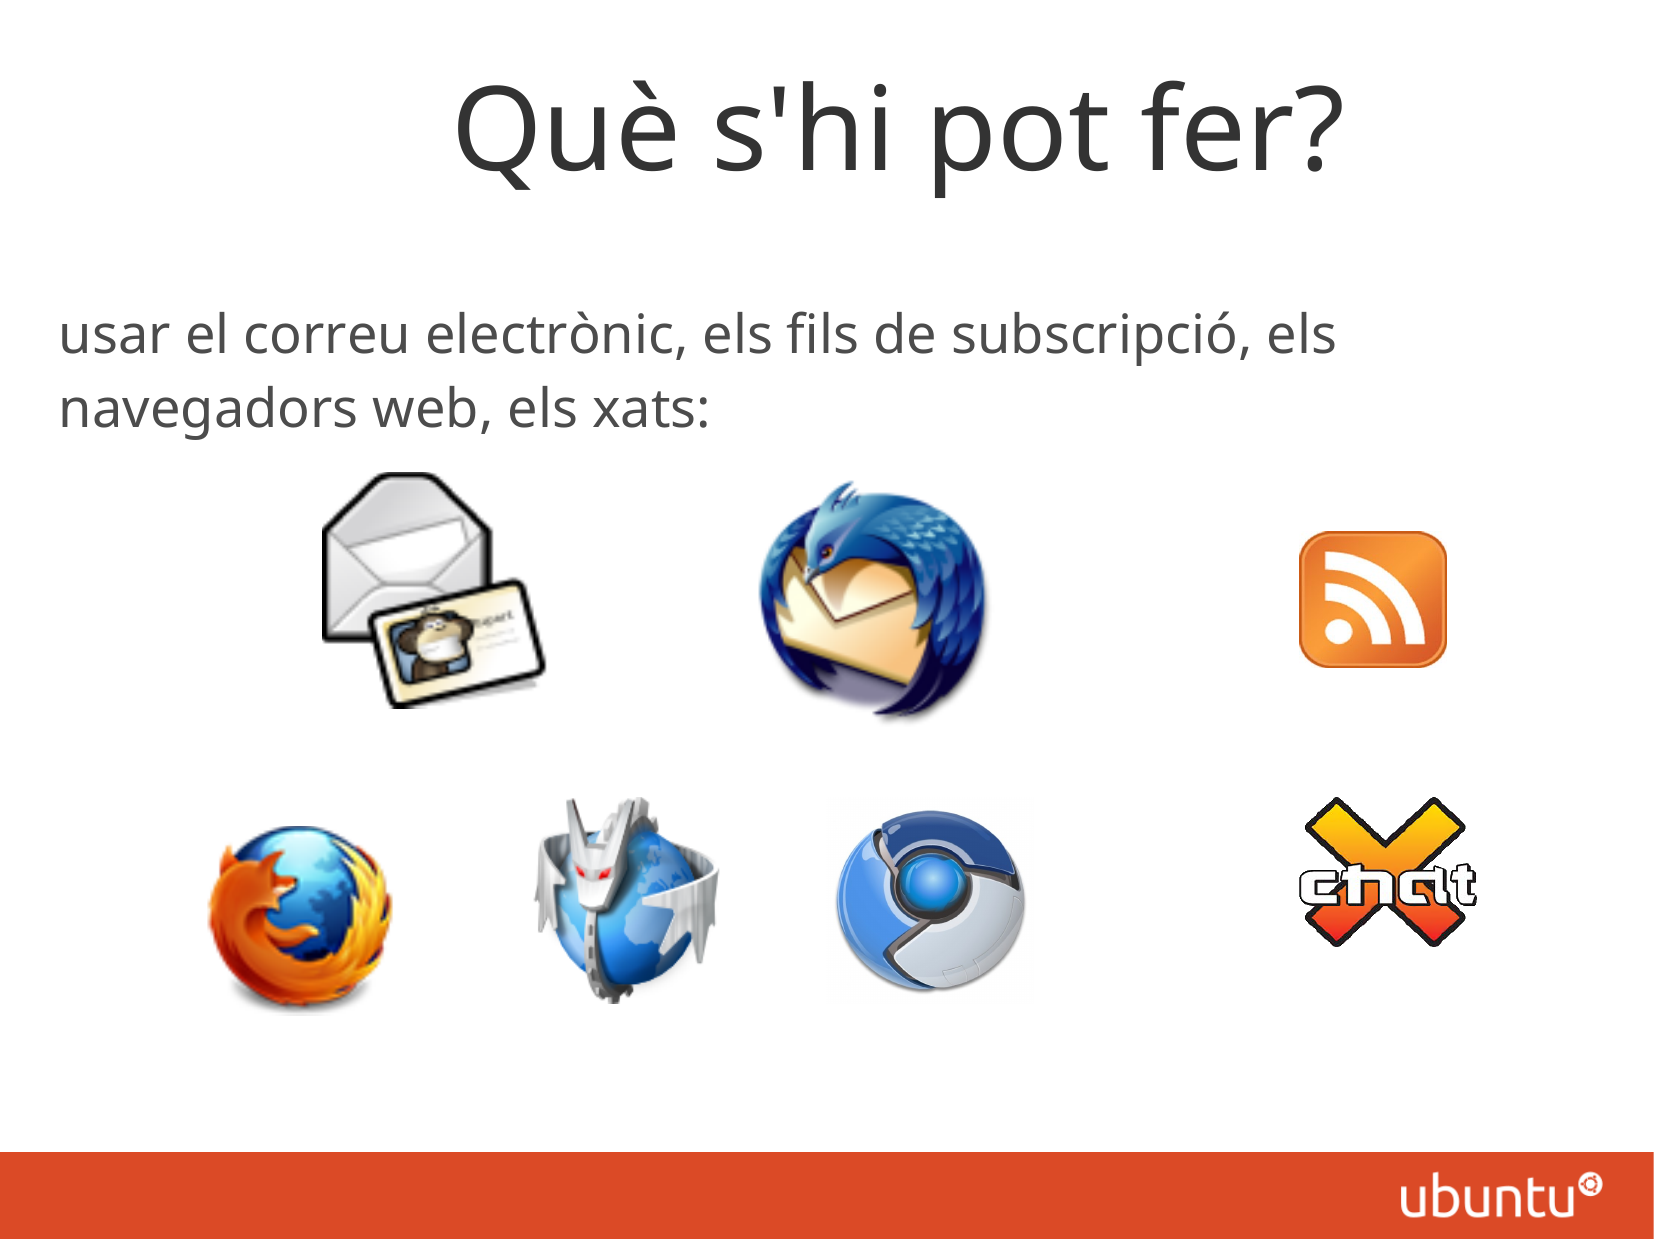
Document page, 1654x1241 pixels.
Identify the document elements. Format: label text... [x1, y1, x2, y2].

picture [0, 1152, 1654, 1239]
picture [1299, 531, 1447, 668]
picture [1299, 797, 1477, 947]
picture [206, 826, 396, 1016]
title Què s'hi pot fer? [55, 29, 1595, 237]
picture [738, 472, 1004, 739]
picture [322, 472, 562, 709]
picture [531, 797, 721, 1004]
picture [826, 797, 1034, 1004]
text_box usar el correu electrònic, els fils de subscripció, els navegadors web, els xats: [59, 295, 1625, 1133]
